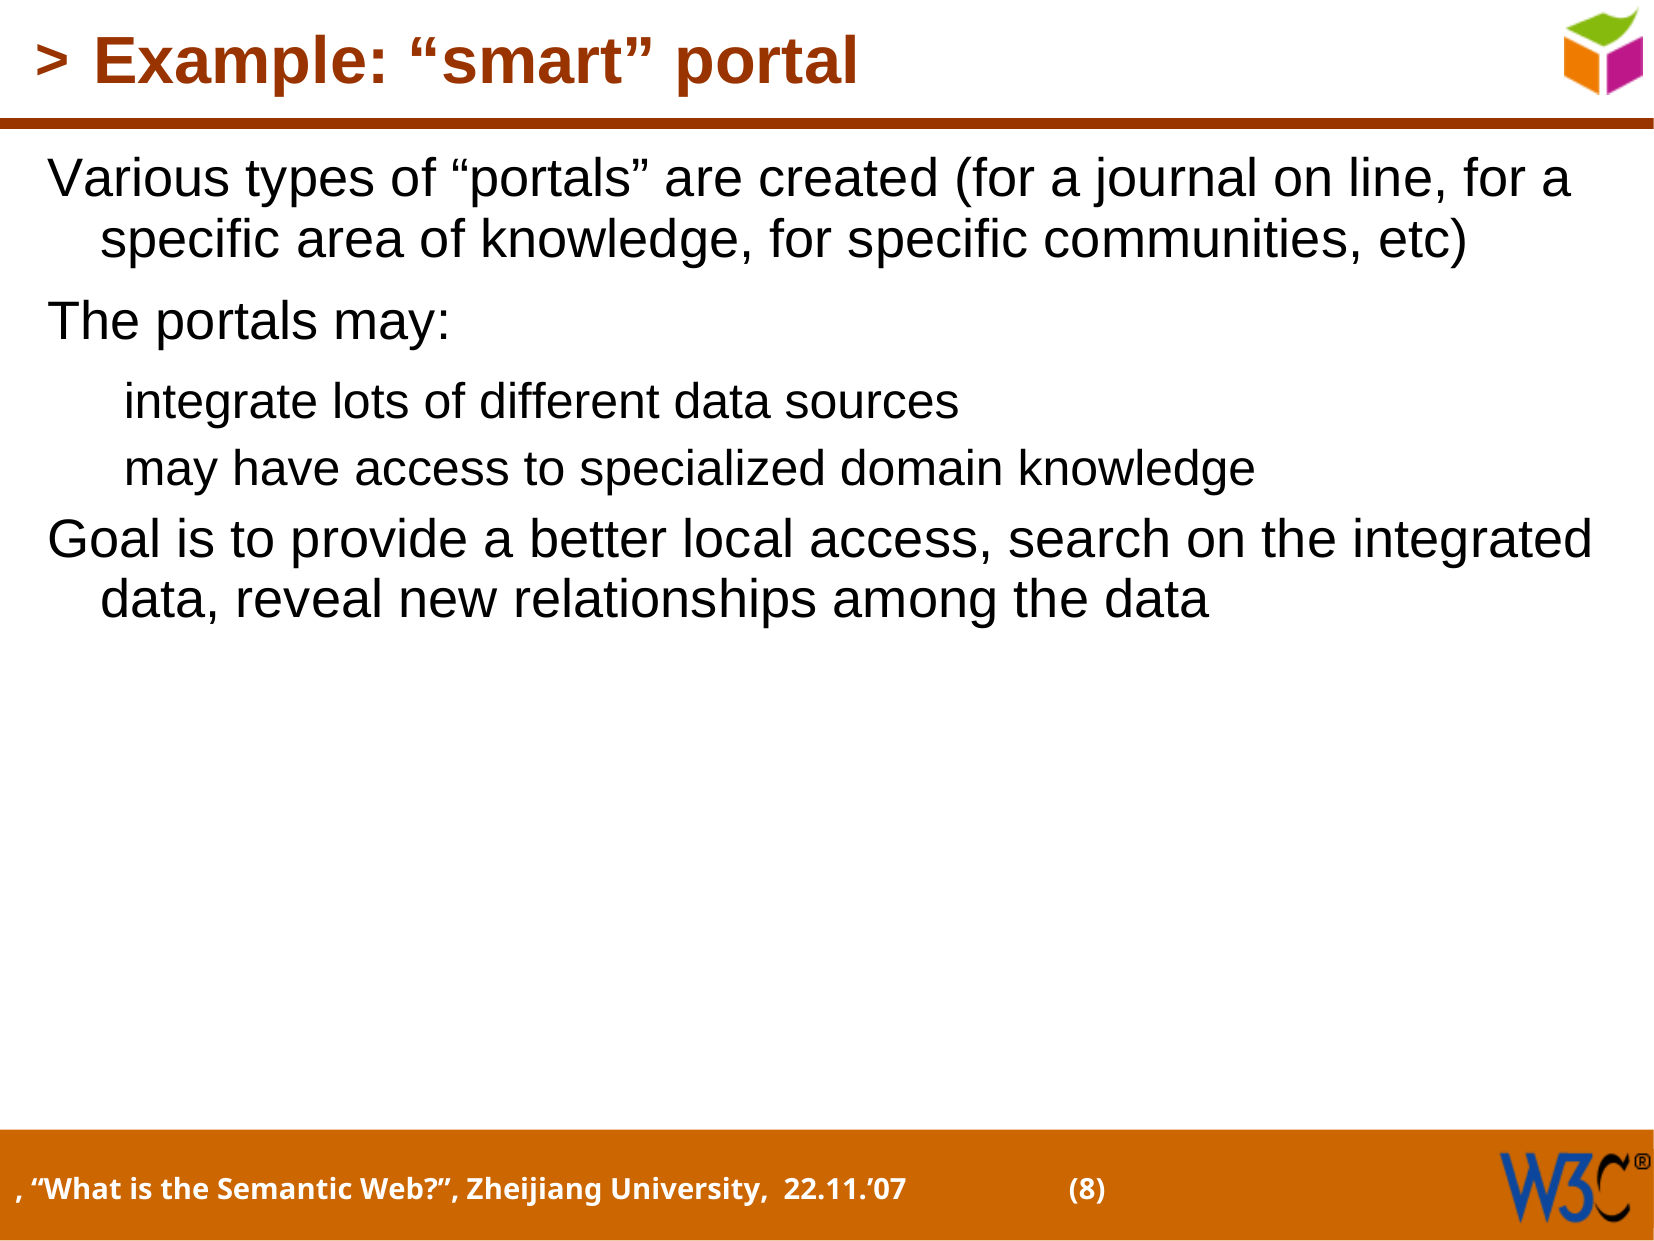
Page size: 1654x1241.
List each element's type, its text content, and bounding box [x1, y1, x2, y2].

title Example: “smart” portal [93, 7, 1493, 111]
picture [1564, 5, 1643, 95]
picture [1495, 1149, 1654, 1228]
list Various types of “portals” are created (for a journal on line, for a specific area of knowledge, for specific communities, etc) The portals may: integrate lots of different data sources may have access to specialized domain knowledge Goal is to provide a better local access, search on the integrated data, reveal new relationships among the data [29, 147, 1624, 1119]
